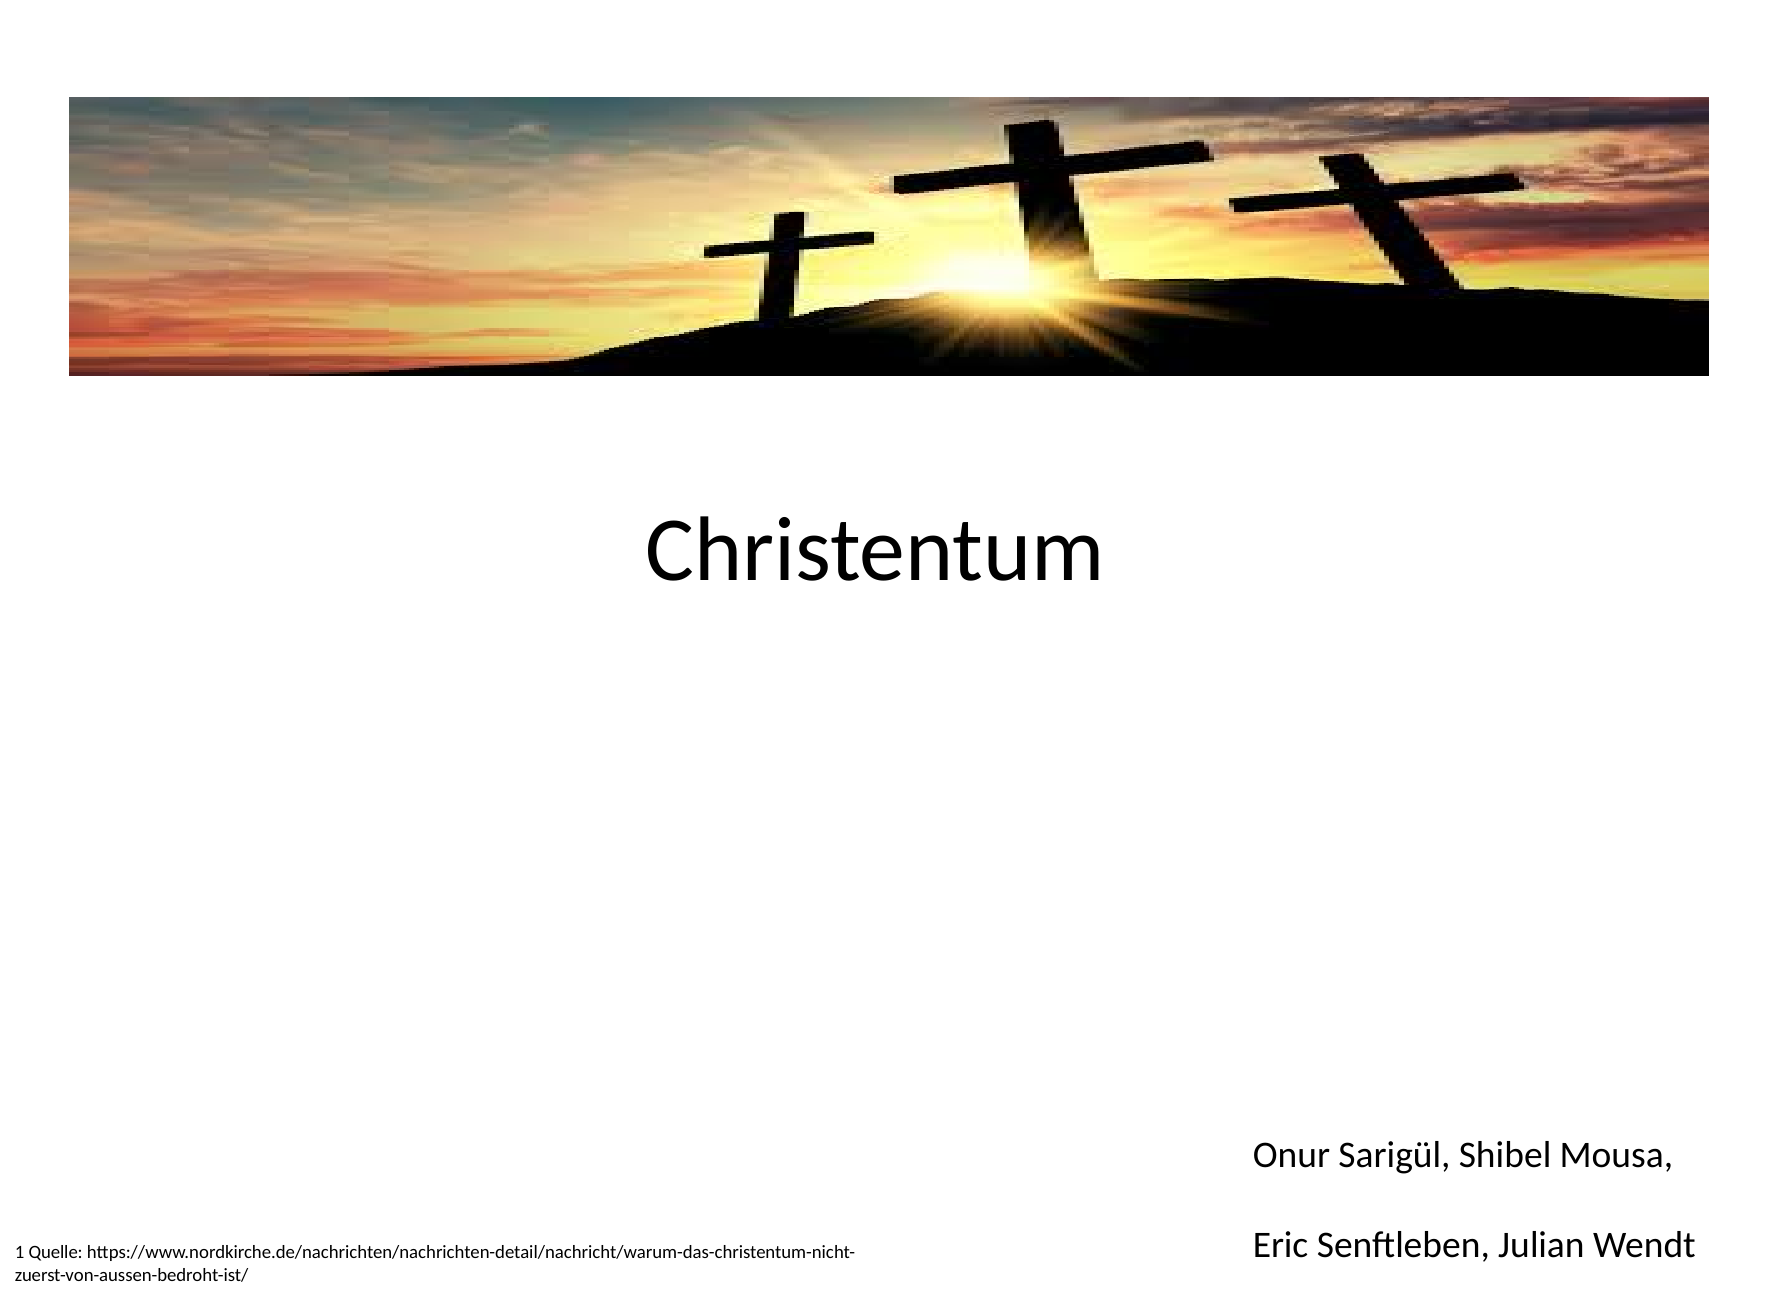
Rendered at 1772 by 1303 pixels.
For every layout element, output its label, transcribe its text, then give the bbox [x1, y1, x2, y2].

picture [69, 97, 1709, 376]
text_box 1 Quelle: https://www.nordkirche.de/nachrichten/nachrichten-detail/nachricht/warum-das-christentum-nicht-zuerst-von-aussen-bedroht-ist/ [0, 1233, 886, 1293]
text_box Onur Sarigül, Shibel Mousa, Eric Senftleben, Julian Wendt [1237, 1122, 1713, 1303]
title Christentum [132, 404, 1639, 684]
